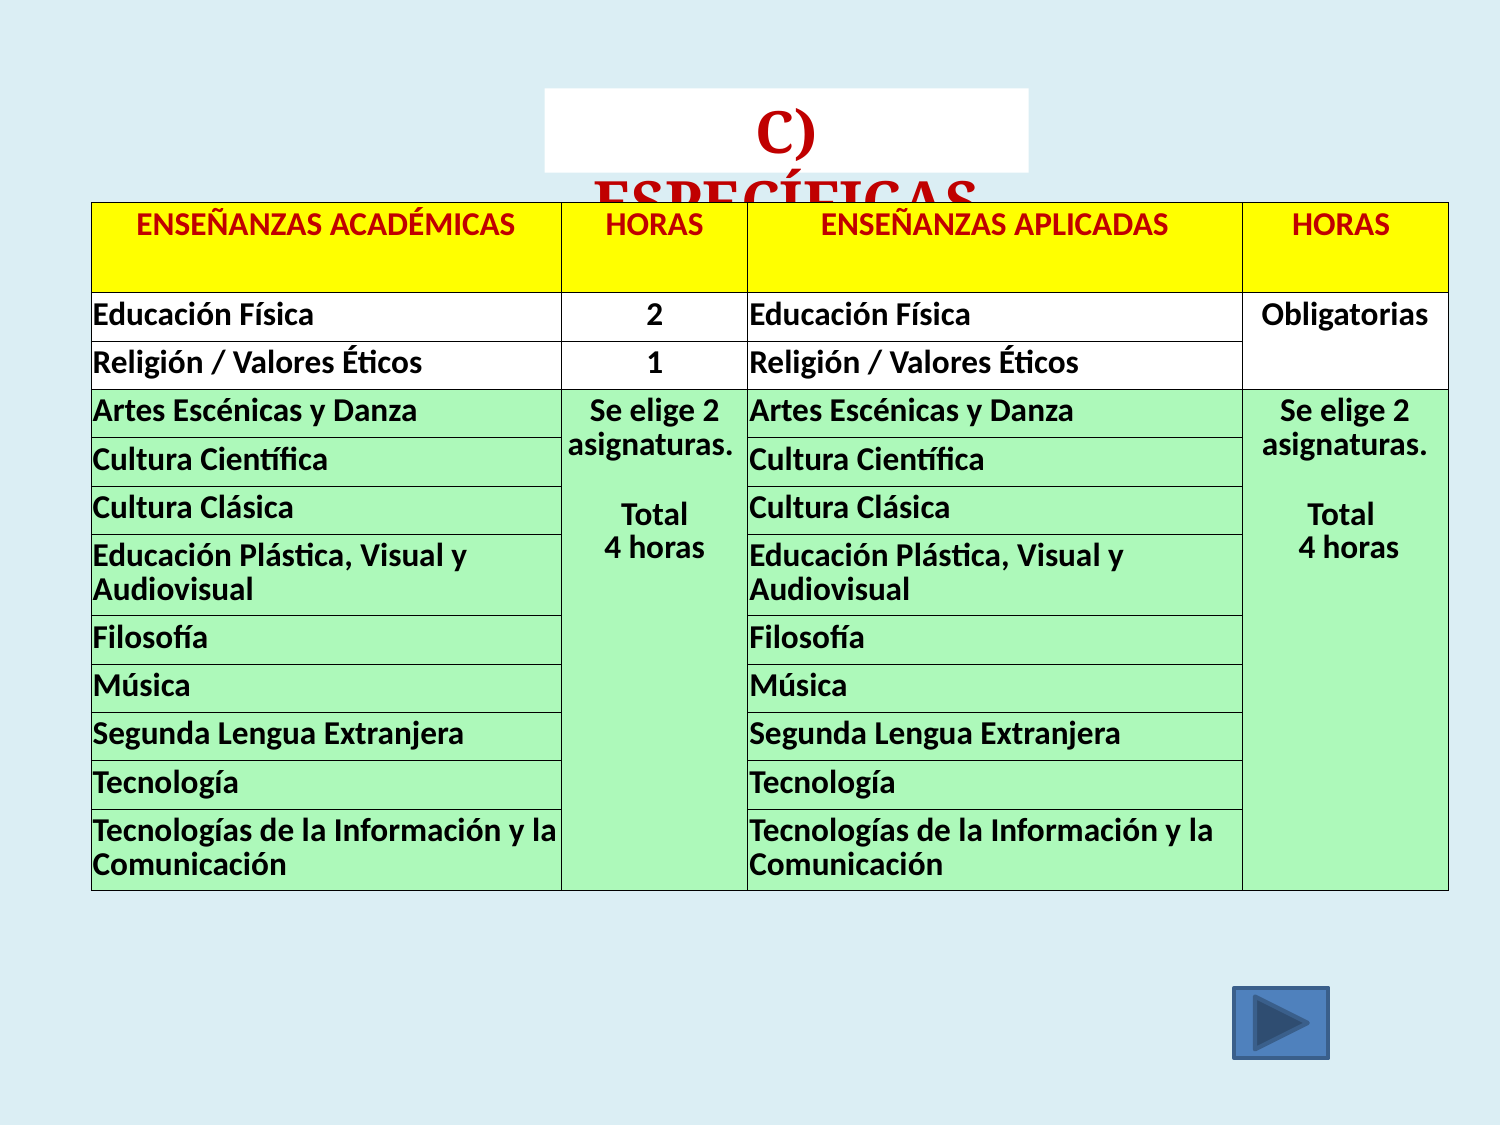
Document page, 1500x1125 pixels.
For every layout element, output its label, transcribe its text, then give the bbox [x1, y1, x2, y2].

text_box C) ESPECÍFICAS [544, 88, 1029, 173]
table_header HORAS [562, 203, 747, 292]
table_cell Religión / Valores Éticos [748, 342, 1242, 389]
table_cell Religión / Valores Éticos [92, 342, 561, 389]
table_cell Obligatorias [1243, 293, 1448, 389]
table_cell Tecnologías de la Información y la Comunicación [748, 810, 1242, 890]
table_cell Tecnología [92, 761, 561, 809]
table_cell Segunda Lengua Extranjera [748, 713, 1242, 760]
table_cell 1 [562, 342, 747, 389]
table_cell Artes Escénicas y Danza [748, 390, 1242, 437]
table_cell Cultura Clásica [748, 487, 1242, 534]
table_header ENSEÑANZAS APLICADAS [748, 203, 1242, 292]
table_cell Se elige 2 asignaturas. Total 4 horas [562, 390, 747, 890]
table_cell Música [748, 665, 1242, 712]
table_cell Segunda Lengua Extranjera [92, 713, 561, 760]
table_cell Cultura Científica [748, 438, 1242, 486]
table_cell Música [92, 665, 561, 712]
table_cell 2 [562, 293, 747, 341]
table_cell Cultura Científica [92, 438, 561, 486]
table_cell Cultura Clásica [92, 487, 561, 534]
table_cell Educación Plástica, Visual y Audiovisual [748, 535, 1242, 615]
table_cell Filosofía [748, 616, 1242, 664]
table_header HORAS [1243, 203, 1448, 292]
table_cell Filosofía [92, 616, 561, 664]
table_header ENSEÑANZAS ACADÉMICAS [92, 203, 561, 292]
text_box [1234, 987, 1329, 1059]
table_cell Tecnología [748, 761, 1242, 809]
table_cell Educación Física [748, 293, 1242, 341]
table_cell Se elige 2 asignaturas. Total 4 horas [1243, 390, 1448, 890]
table_cell Educación Plástica, Visual y Audiovisual [92, 535, 561, 615]
table_cell Tecnologías de la Información y la Comunicación [92, 810, 561, 890]
table_cell Artes Escénicas y Danza [92, 390, 561, 437]
table_cell Educación Física [92, 293, 561, 341]
